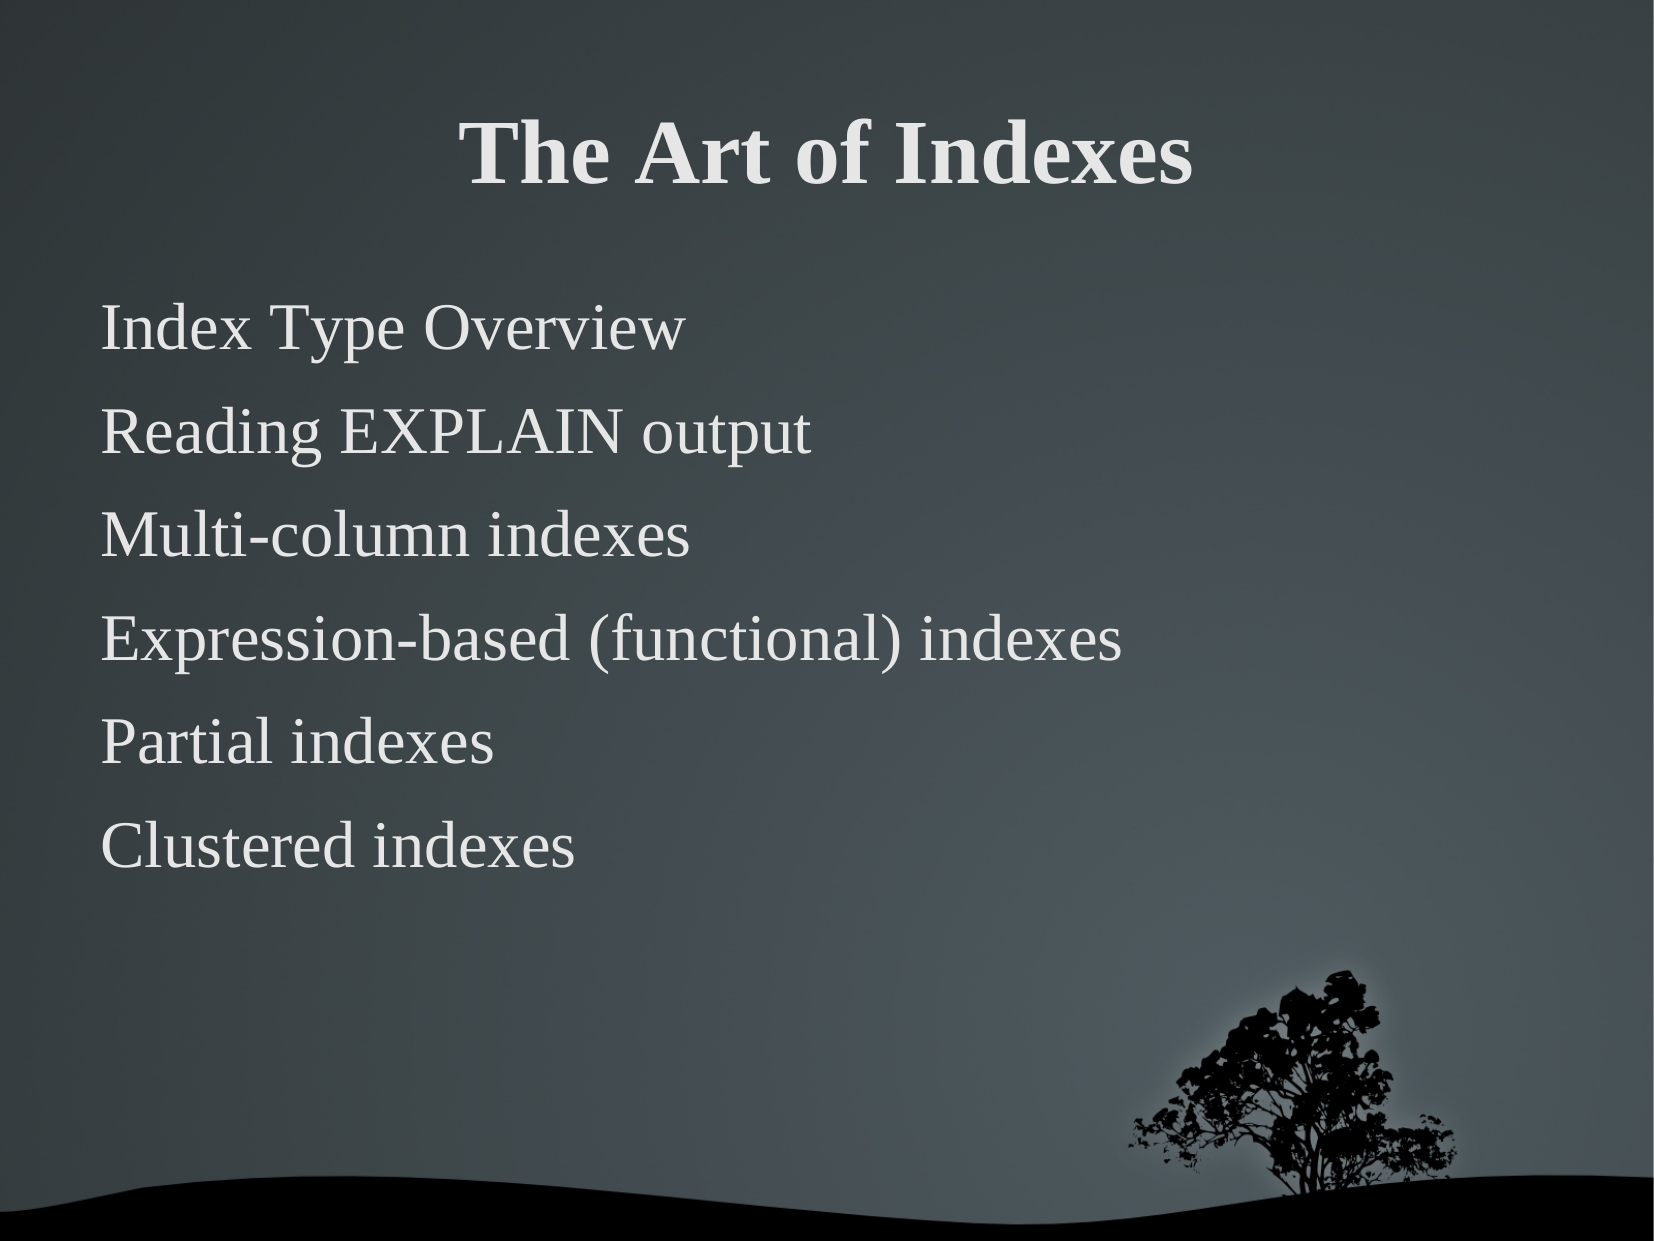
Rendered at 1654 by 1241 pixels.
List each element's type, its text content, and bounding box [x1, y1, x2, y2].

picture [0, 0, 1654, 1241]
title The Art of Indexes [82, 49, 1571, 257]
list Index Type Overview Reading EXPLAIN output Multi-column indexes Expression-based (functional) indexes Partial indexes Clustered indexes [82, 290, 1571, 1109]
